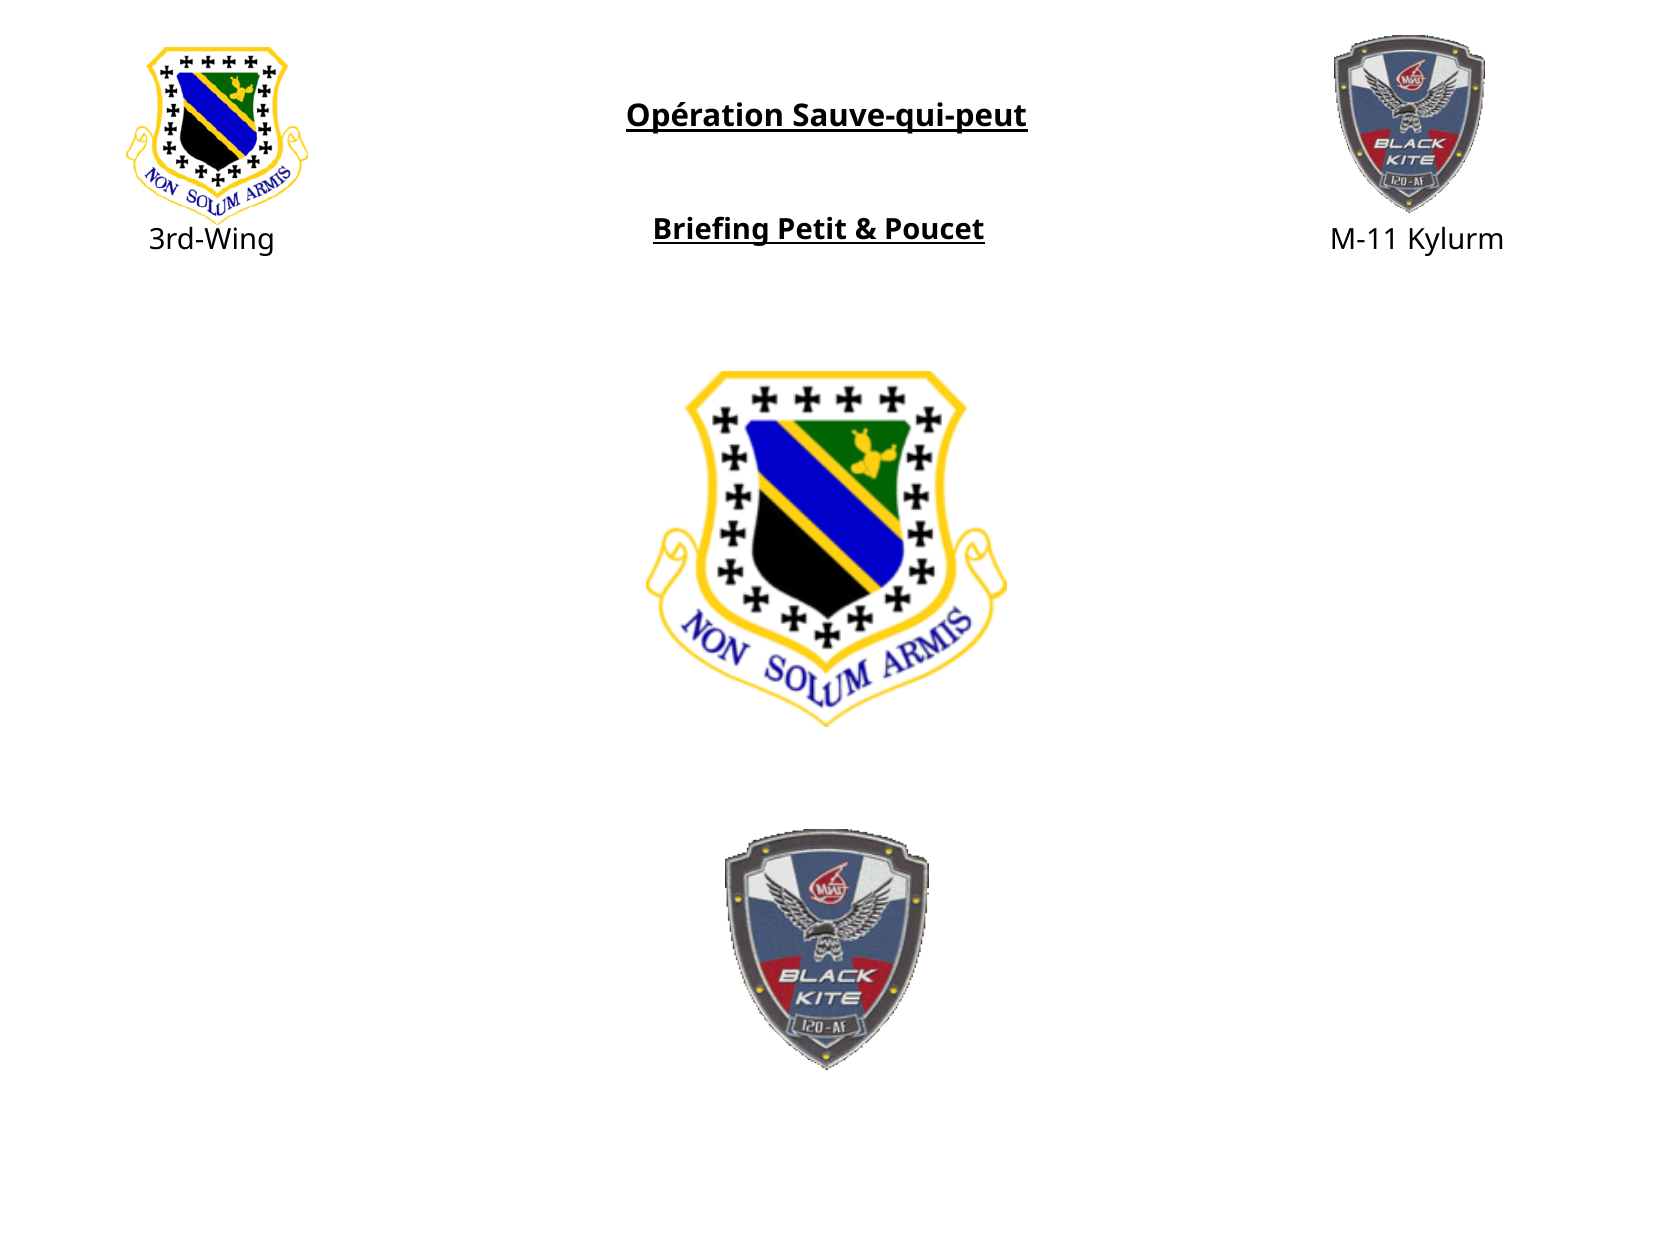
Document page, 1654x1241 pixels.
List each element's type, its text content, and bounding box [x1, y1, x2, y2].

picture [646, 371, 1007, 727]
text_box Briefing Petit & Poucet [637, 200, 1016, 274]
picture [126, 47, 308, 225]
title Opération Sauve-qui-peut 3rd-Wing M-11 Kylurm [82, 4, 1571, 261]
picture [1334, 35, 1485, 213]
picture [725, 829, 929, 1070]
